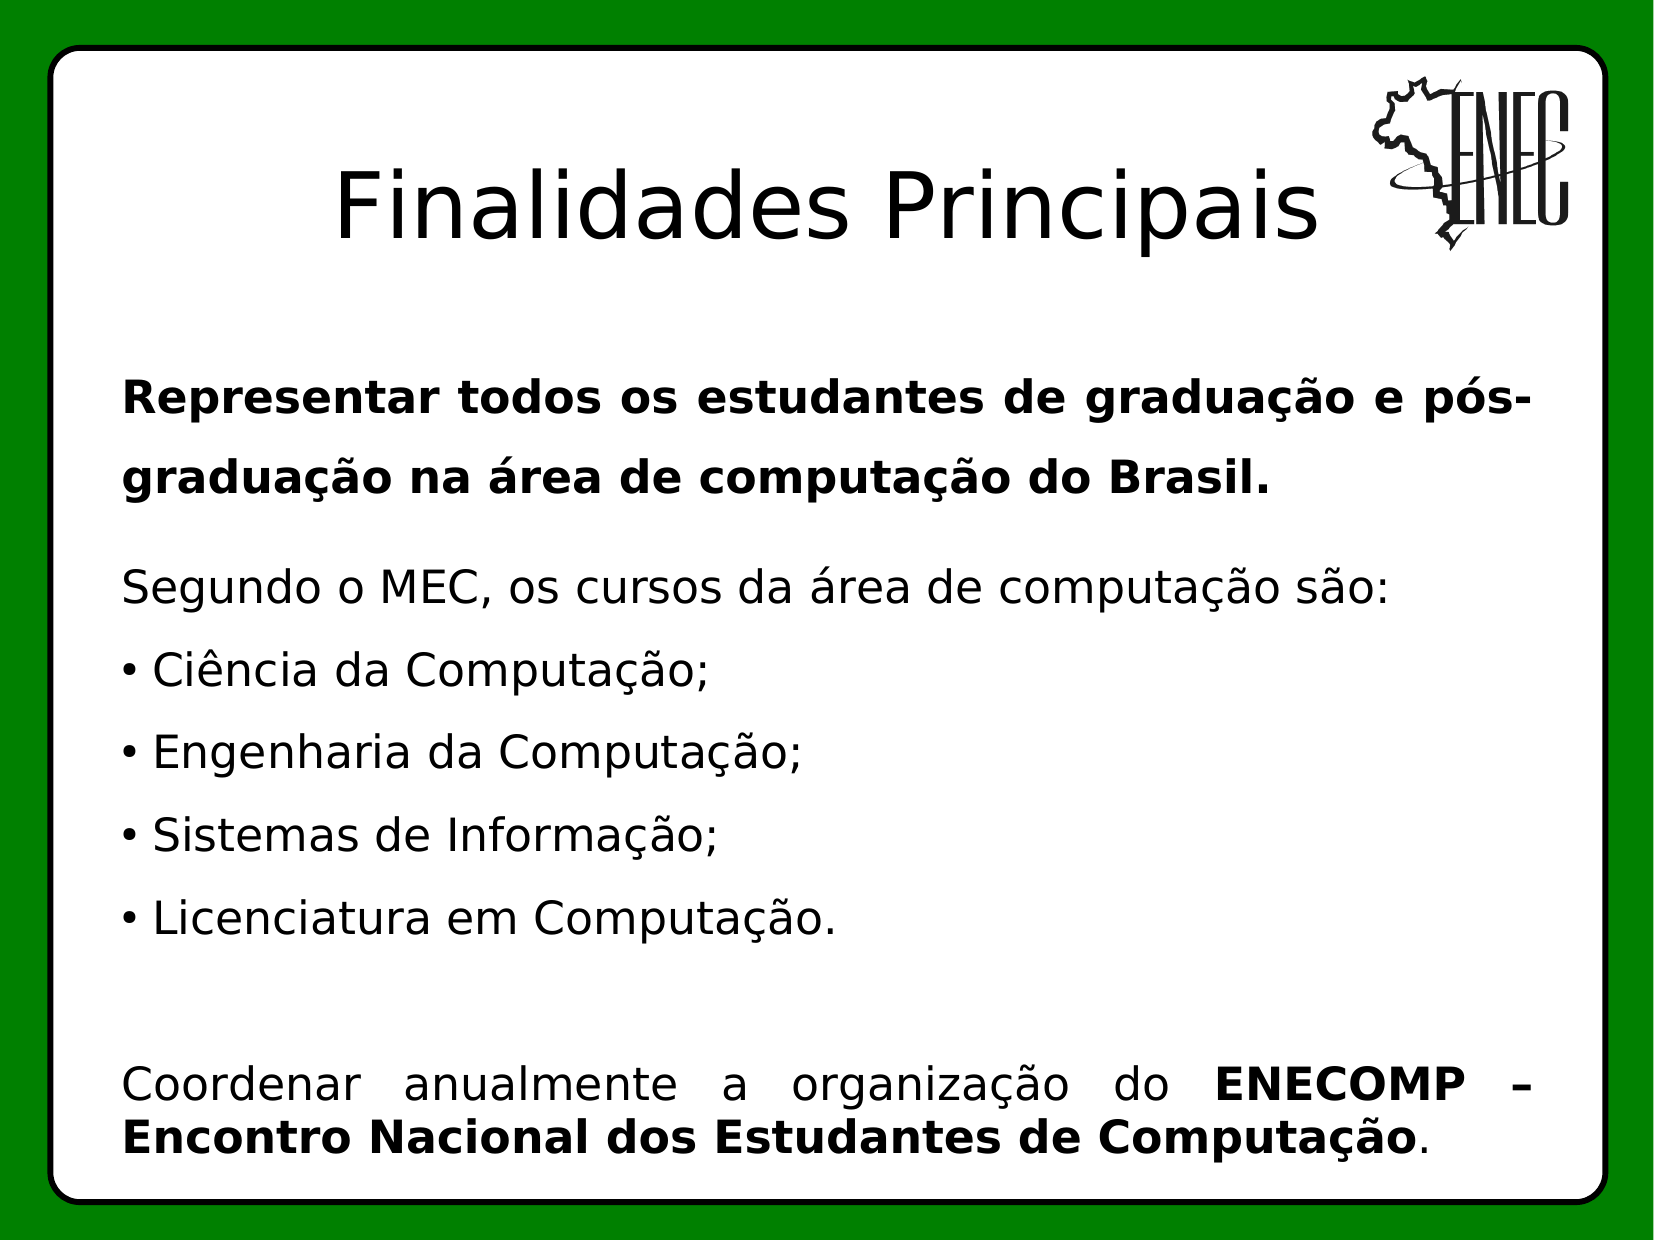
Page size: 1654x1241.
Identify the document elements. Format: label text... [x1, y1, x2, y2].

list Representar todos os estudantes de graduação e pós-graduação na área de computação do Brasil. Segundo o MEC, os cursos da área de computação são: Ciência da Computação; Engenharia da Computação; Sistemas de Informação; Licenciatura em Computação. Coordenar anualmente a organização do ENECOMP – Encontro Nacional dos Estudantes de Computação. [121, 344, 1534, 1163]
picture [1367, 71, 1574, 273]
title Finalidades Principais [121, 102, 1534, 311]
